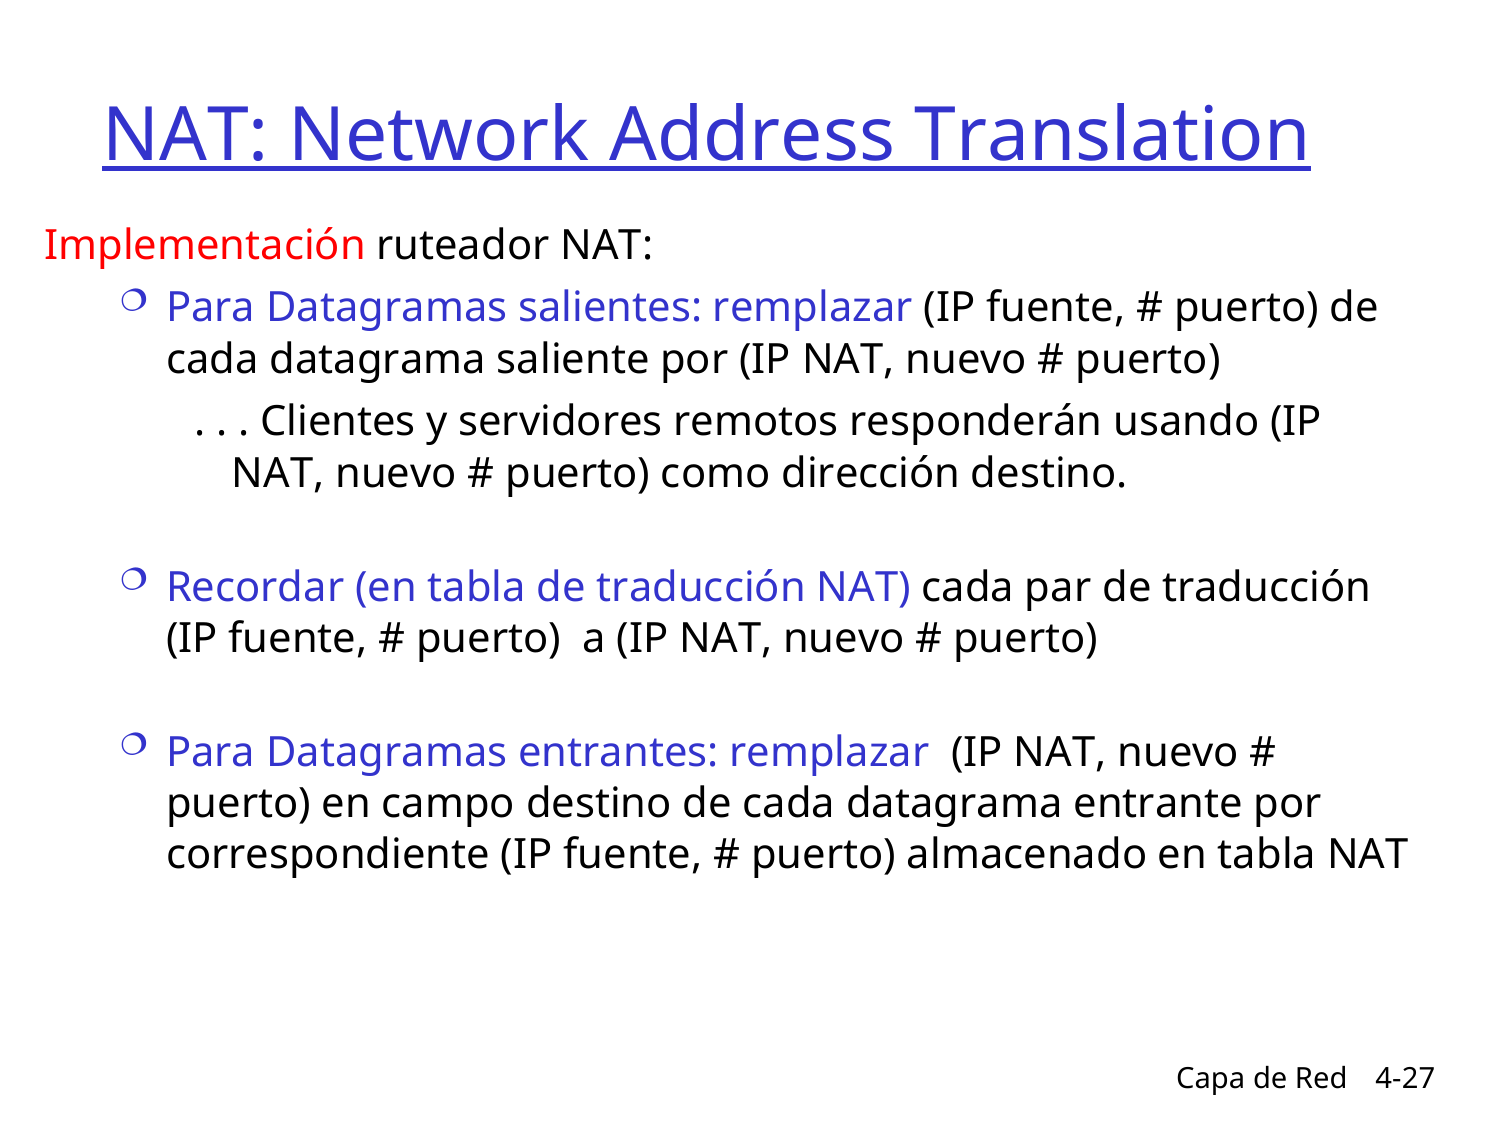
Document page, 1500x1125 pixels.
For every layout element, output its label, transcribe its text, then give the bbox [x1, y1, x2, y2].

title NAT: Network Address Translation [87, 37, 1395, 210]
list Implementación ruteador NAT: Para Datagramas salientes: remplazar (IP fuente, # puerto) de cada datagrama saliente por (IP NAT, nuevo # puerto) . . . Clientes y servidores remotos responderán usando (IP NAT, nuevo # puerto) como dirección destino. Recordar (en tabla de traducción NAT) cada par de traducción (IP fuente, # puerto) a (IP NAT, nuevo # puerto) Para Datagramas entrantes: remplazar (IP NAT, nuevo # puerto) en campo destino de cada datagrama entrante por correspondiente (IP fuente, # puerto) almacenado en tabla NAT [29, 210, 1437, 1069]
